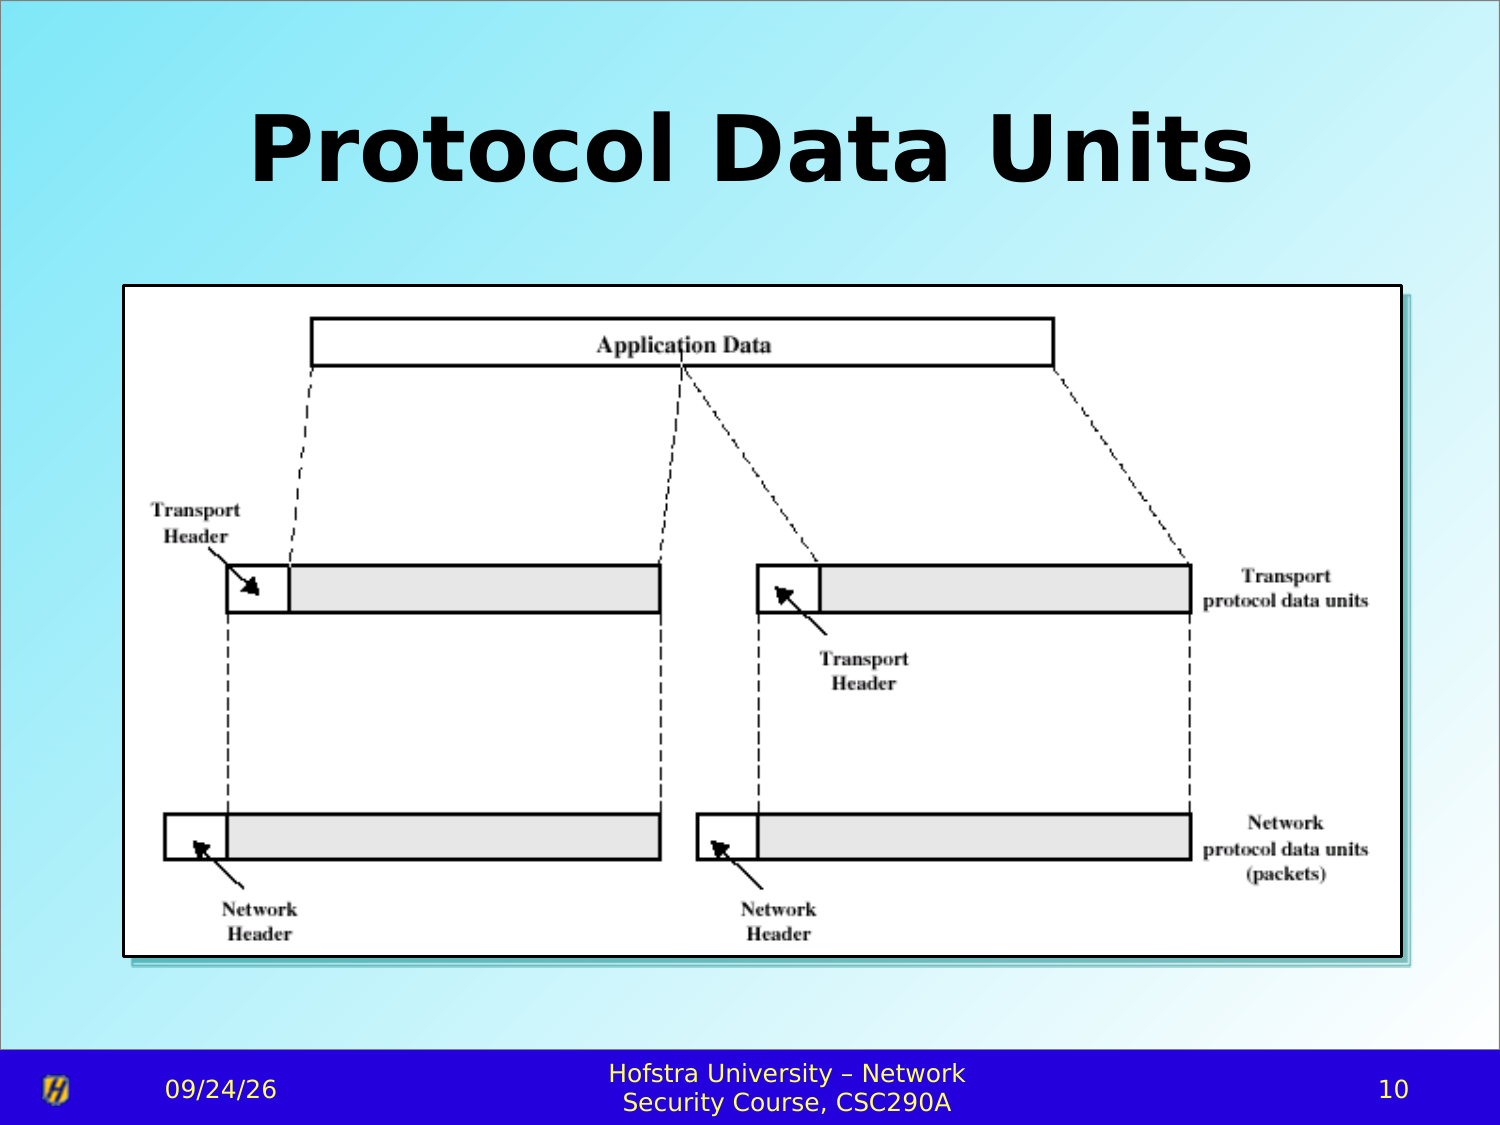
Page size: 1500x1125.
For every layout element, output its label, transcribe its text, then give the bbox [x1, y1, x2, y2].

picture [37, 1072, 76, 1110]
picture [124, 287, 1400, 956]
title Protocol Data Units [112, 85, 1391, 212]
